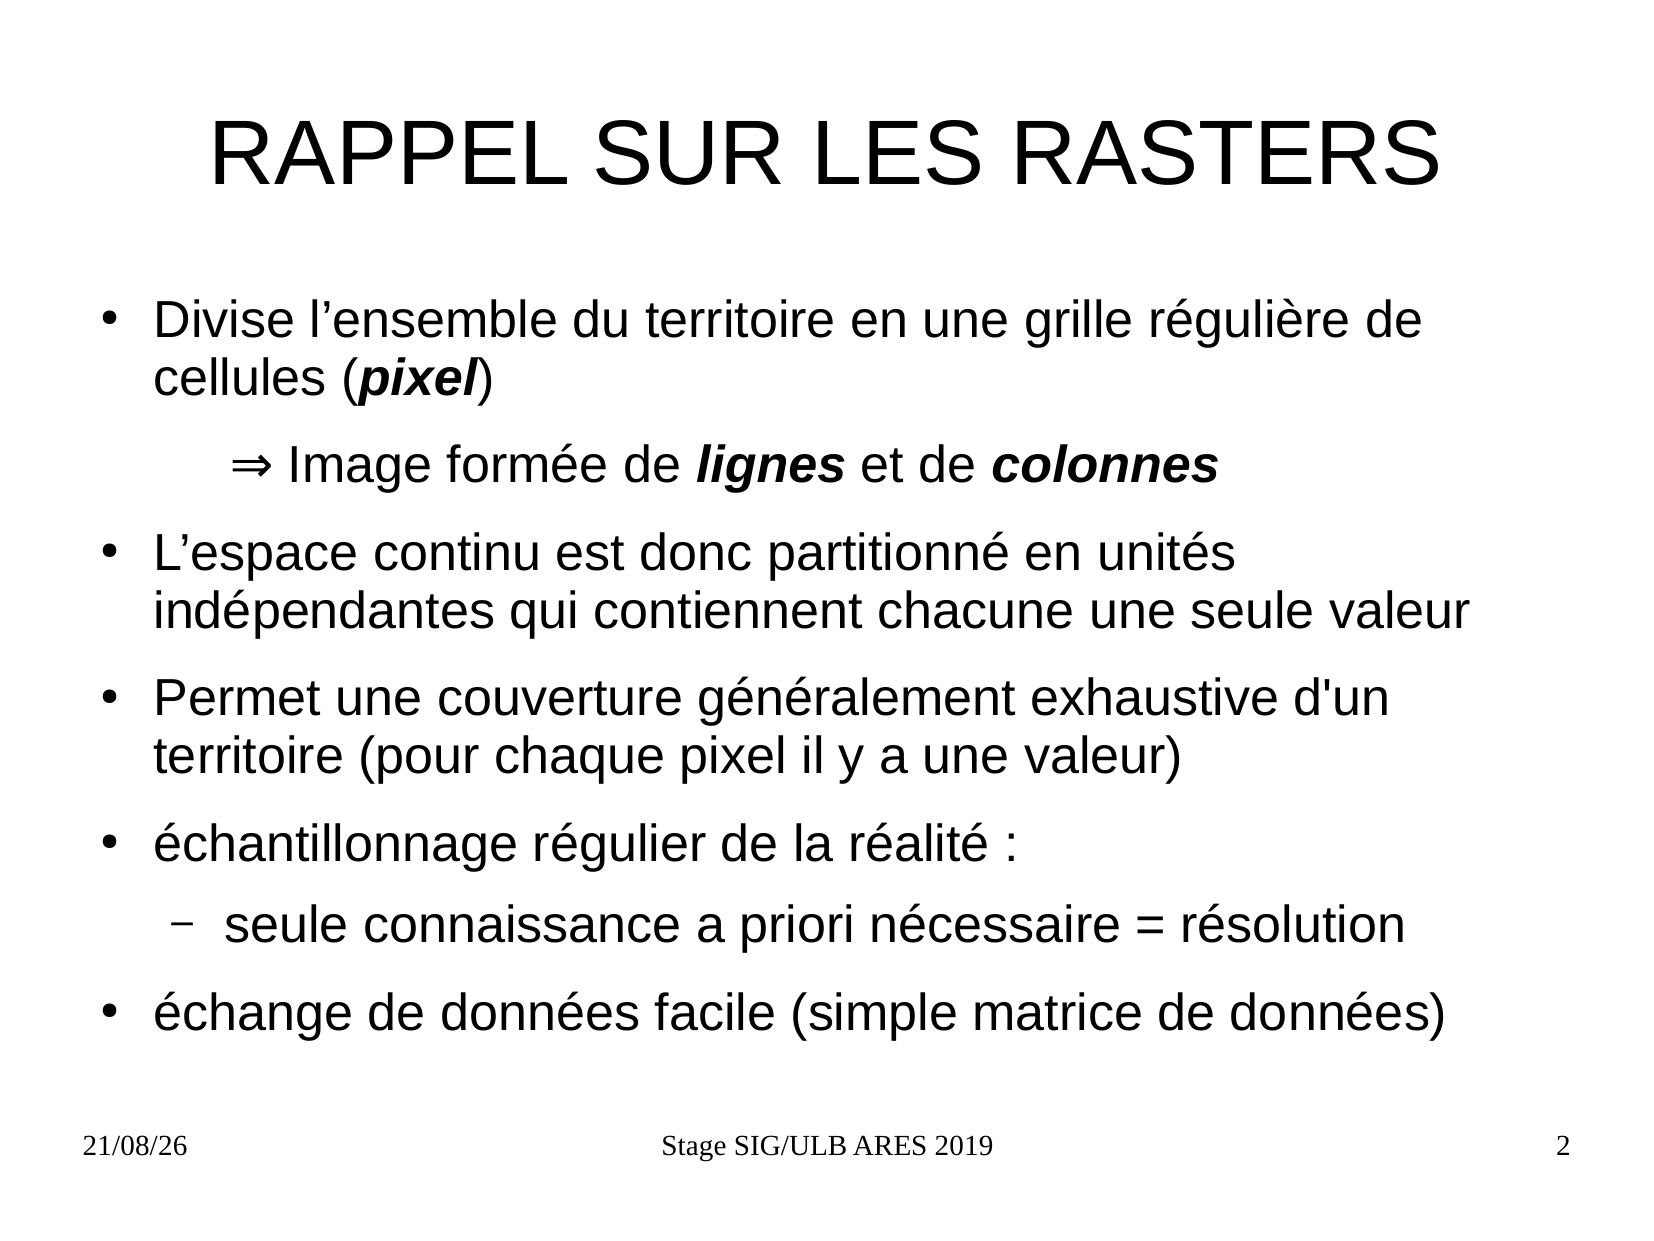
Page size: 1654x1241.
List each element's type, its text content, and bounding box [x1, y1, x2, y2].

title RAPPEL SUR LES RASTERS [82, 49, 1571, 257]
list Divise l’ensemble du territoire en une grille régulière de cellules (pixel) ⇒ Image formée de lignes et de colonnes L’espace continu est donc partitionné en unités indépendantes qui contiennent chacune une seule valeur Permet une couverture généralement exhaustive d'un territoire (pour chaque pixel il y a une valeur) échantillonnage régulier de la réalité : seule connaissance a priori nécessaire = résolution échange de données facile (simple matrice de données) [82, 290, 1571, 1134]
